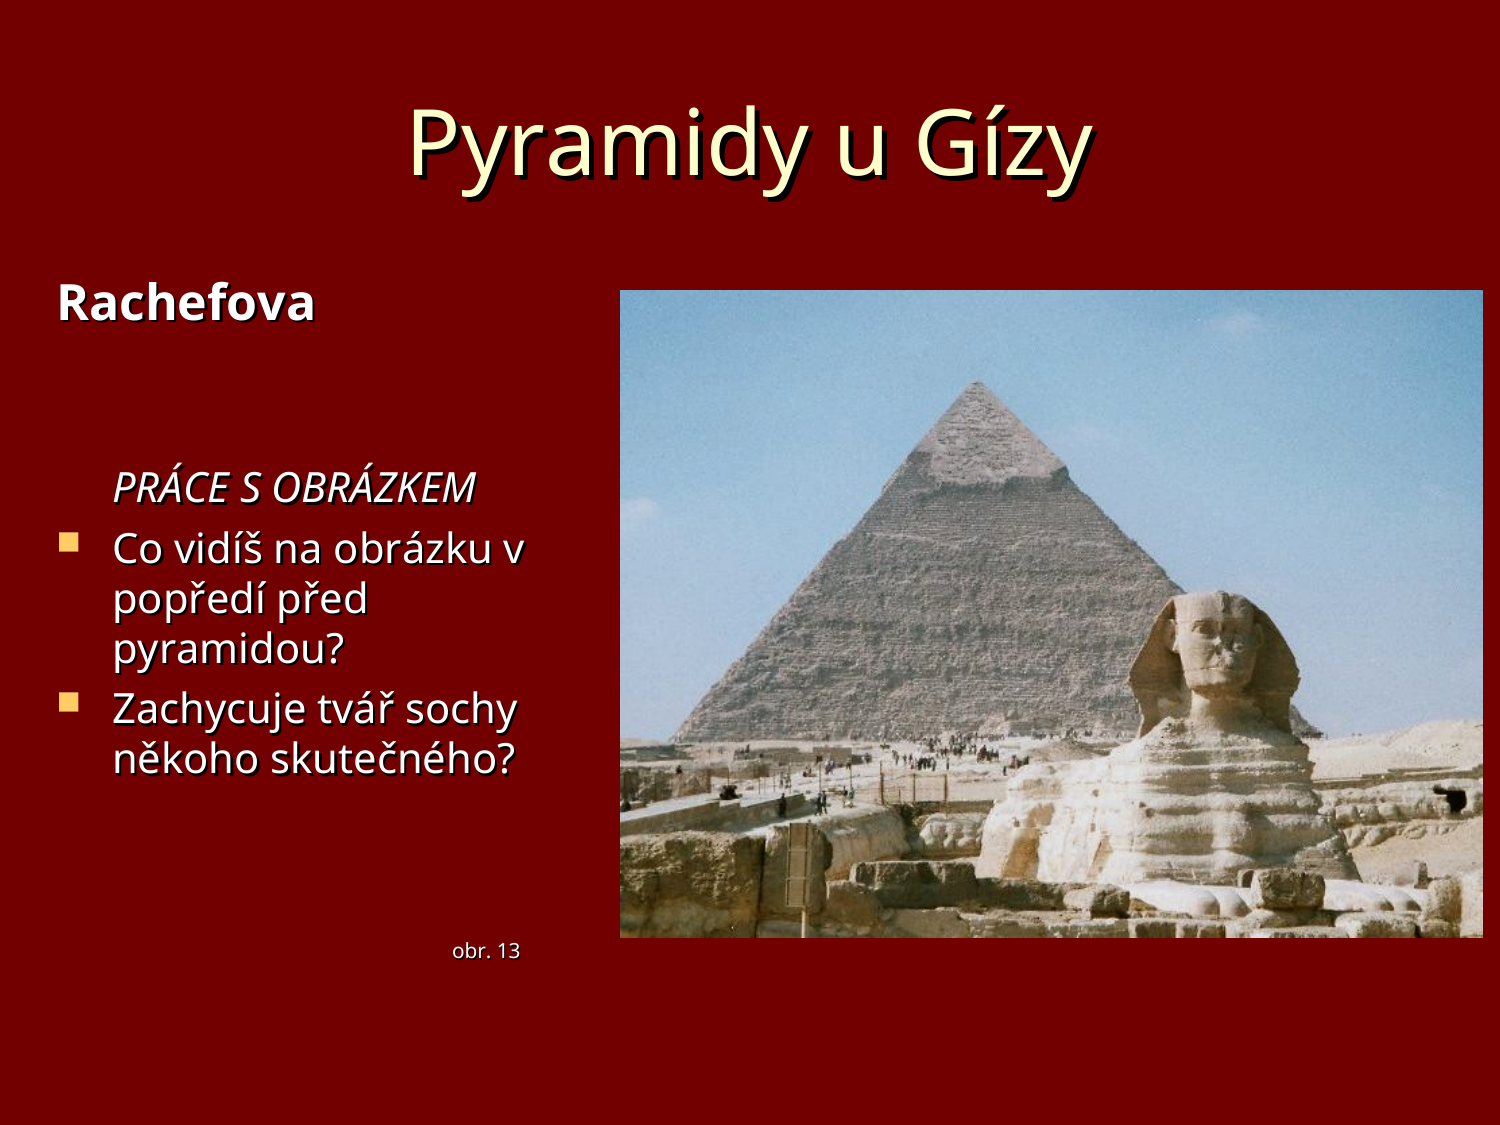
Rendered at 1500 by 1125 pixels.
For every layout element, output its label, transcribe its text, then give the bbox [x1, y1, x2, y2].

title Pyramidy u Gízy [75, 45, 1426, 233]
text_box [620, 290, 1483, 938]
list Rachefova PRÁCE S OBRÁZKEM Co vidíš na obrázku v popředí před pyramidou? Zachycuje tvář sochy někoho skutečného? obr. 13 [41, 262, 609, 1001]
